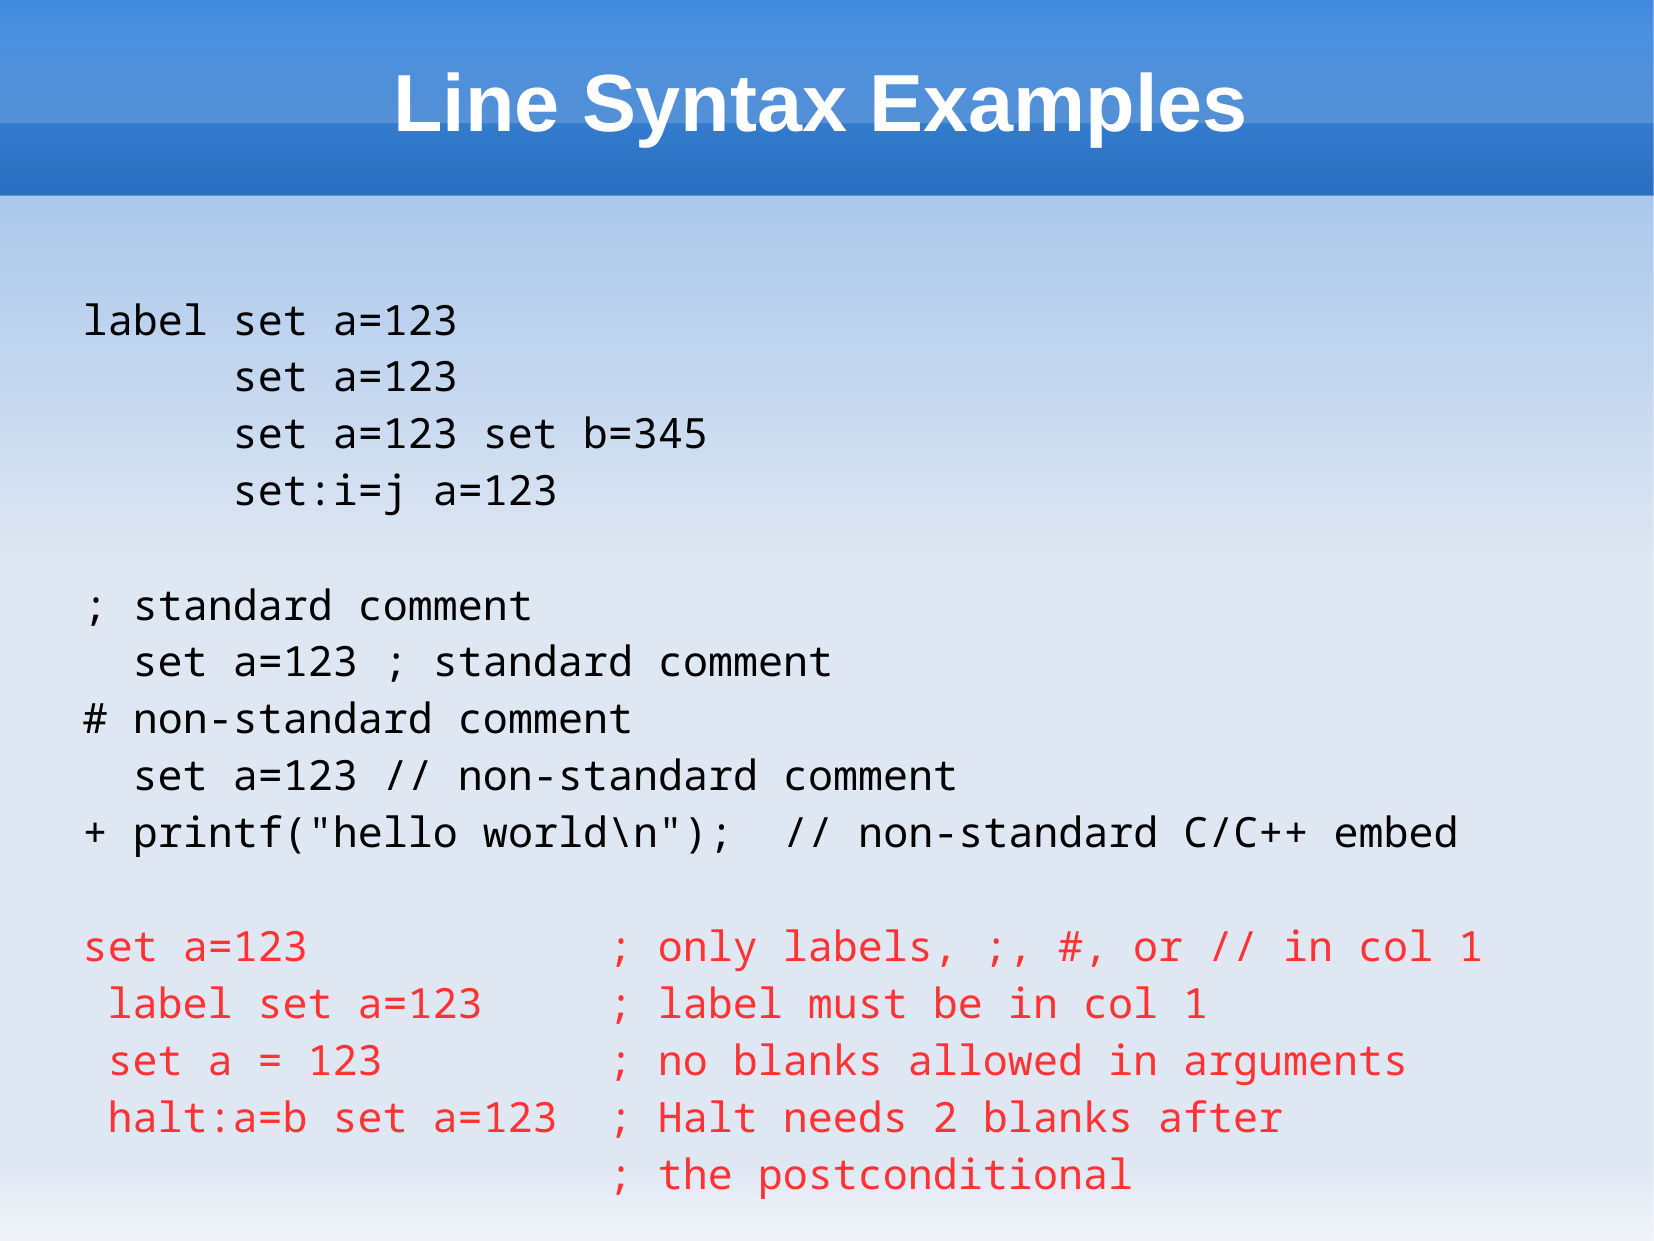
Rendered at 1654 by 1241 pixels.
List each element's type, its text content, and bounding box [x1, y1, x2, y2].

picture [0, 0, 1654, 1241]
list label set a=123 set a=123 set a=123 set b=345 set:i=j a=123 ; standard comment set a=123 ; standard comment # non-standard comment set a=123 // non-standard comment + printf("hello world\n"); // non-standard C/C++ embed set a=123 ; only labels, ;, #, or // in col 1 label set a=123 ; label must be in col 1 set a = 123 ; no blanks allowed in arguments halt:a=b set a=123 ; Halt needs 2 blanks after ; the postconditional [82, 290, 1571, 1116]
title Line Syntax Examples [76, 0, 1565, 208]
